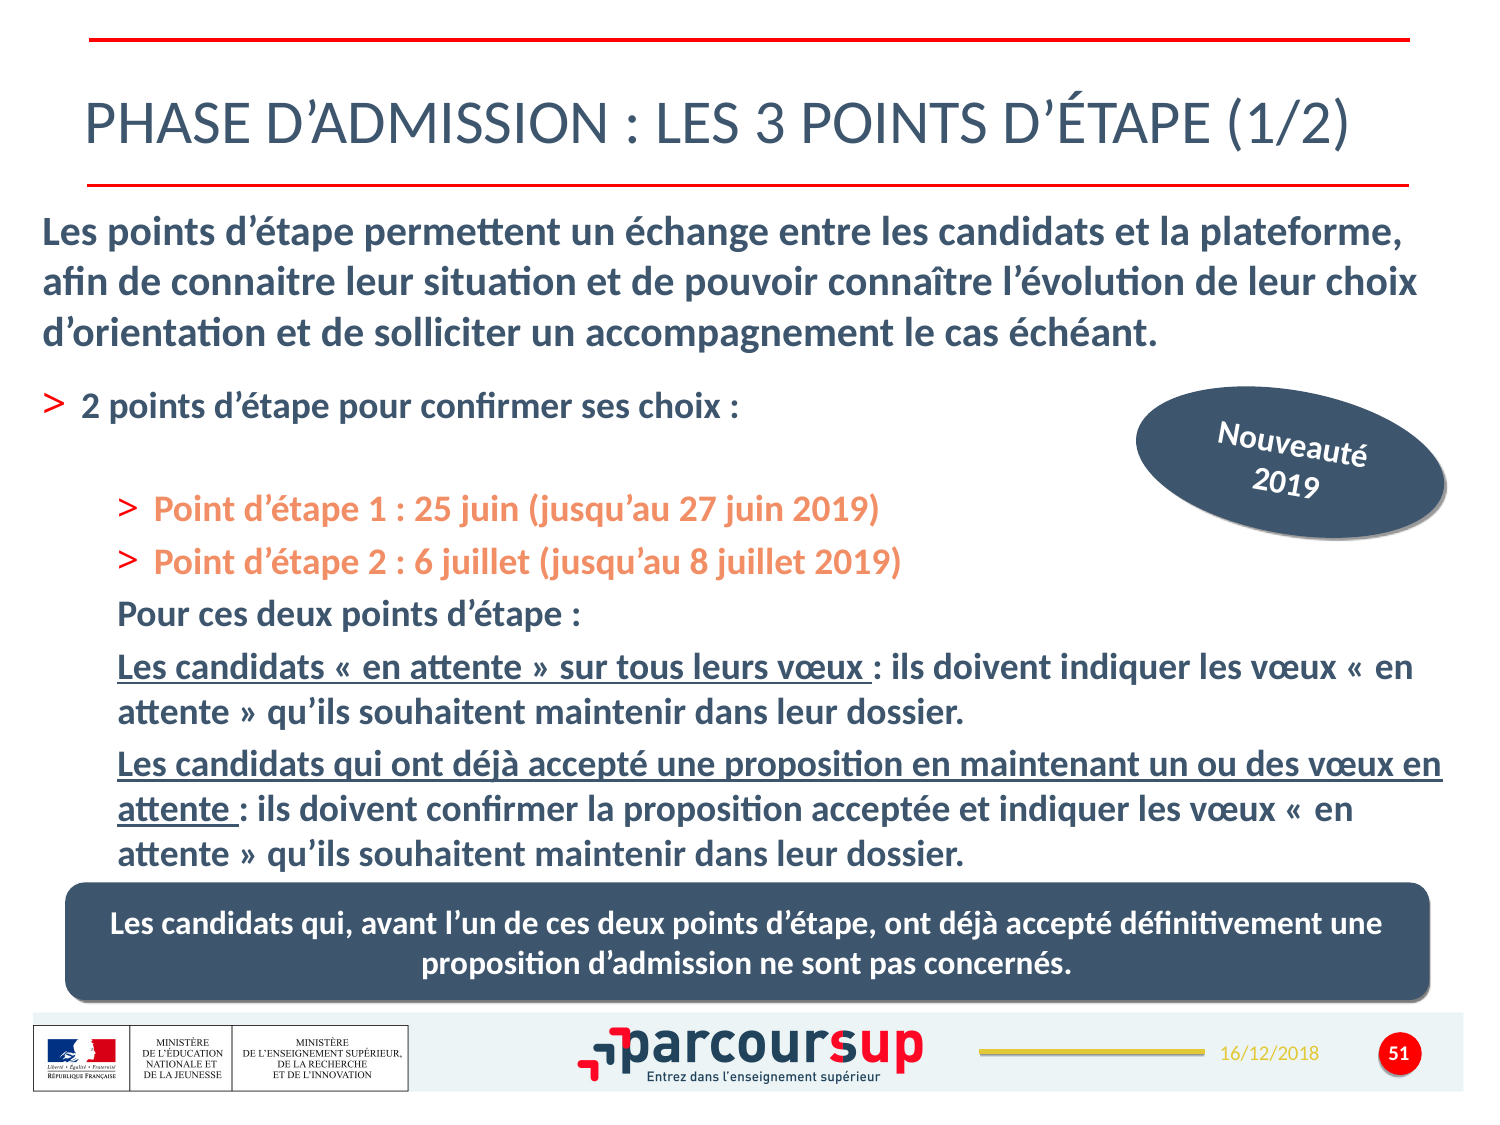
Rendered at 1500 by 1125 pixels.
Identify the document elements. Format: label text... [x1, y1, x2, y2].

slide_number <numéro> [1368, 1031, 1430, 1074]
text_box Nouveauté 2019 [1136, 386, 1445, 538]
picture [0, 0, 1499, 1124]
title Phase d’admission : les 3 points d’étape (1/2) [69, 12, 1409, 196]
text_box Les candidats qui, avant l’un de ces deux points d’étape, ont déjà accepté définitivement une proposition d’admission ne sont pas concernés. [65, 882, 1430, 1001]
list Les points d’étape permettent un échange entre les candidats et la plateforme, afin de connaitre leur situation et de pouvoir connaître l’évolution de leur choix d’orientation et de solliciter un accompagnement le cas échéant. 2 points d’étape pour confirmer ses choix : Point d’étape 1 : 25 juin (jusqu’au 27 juin 2019) Point d’étape 2 : 6 juillet (jusqu’au 8 juillet 2019) Pour ces deux points d’étape : Les candidats « en attente » sur tous leurs vœux : ils doivent indiquer les vœux « en attente » qu’ils souhaitent maintenir dans leur dossier. Les candidats qui ont déjà accepté une proposition en maintenant un ou des vœux en attente : ils doivent confirmer la proposition acceptée et indiquer les vœux « en attente » qu’ils souhaitent maintenir dans leur dossier. [27, 196, 1483, 995]
